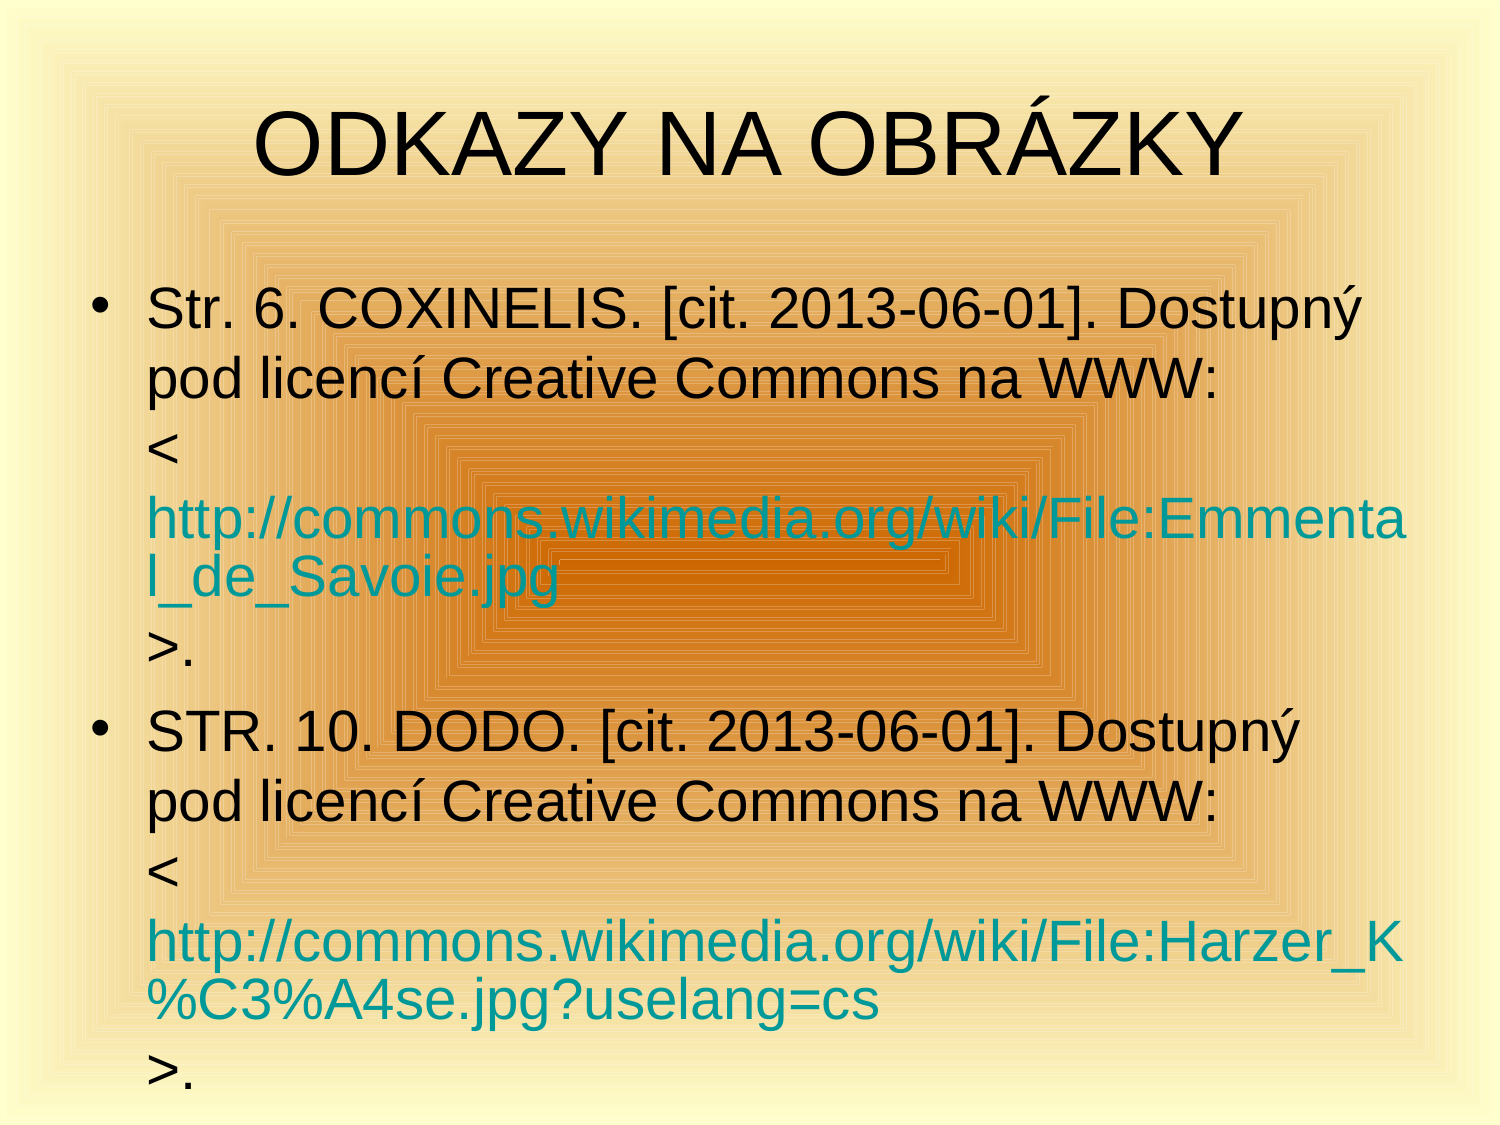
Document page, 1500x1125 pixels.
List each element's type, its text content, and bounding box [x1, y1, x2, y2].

title ODKAZY NA OBRÁZKY [75, 45, 1426, 233]
list Str. 6. COXINELIS. [cit. 2013-06-01]. Dostupný pod licencí Creative Commons na WWW: <http://commons.wikimedia.org/wiki/File:Emmental_de_Savoie.jpg>. STR. 10. DODO. [cit. 2013-06-01]. Dostupný pod licencí Creative Commons na WWW: <http://commons.wikimedia.org/wiki/File:Harzer_K%C3%A4se.jpg?uselang=cs>. [75, 262, 1426, 1006]
